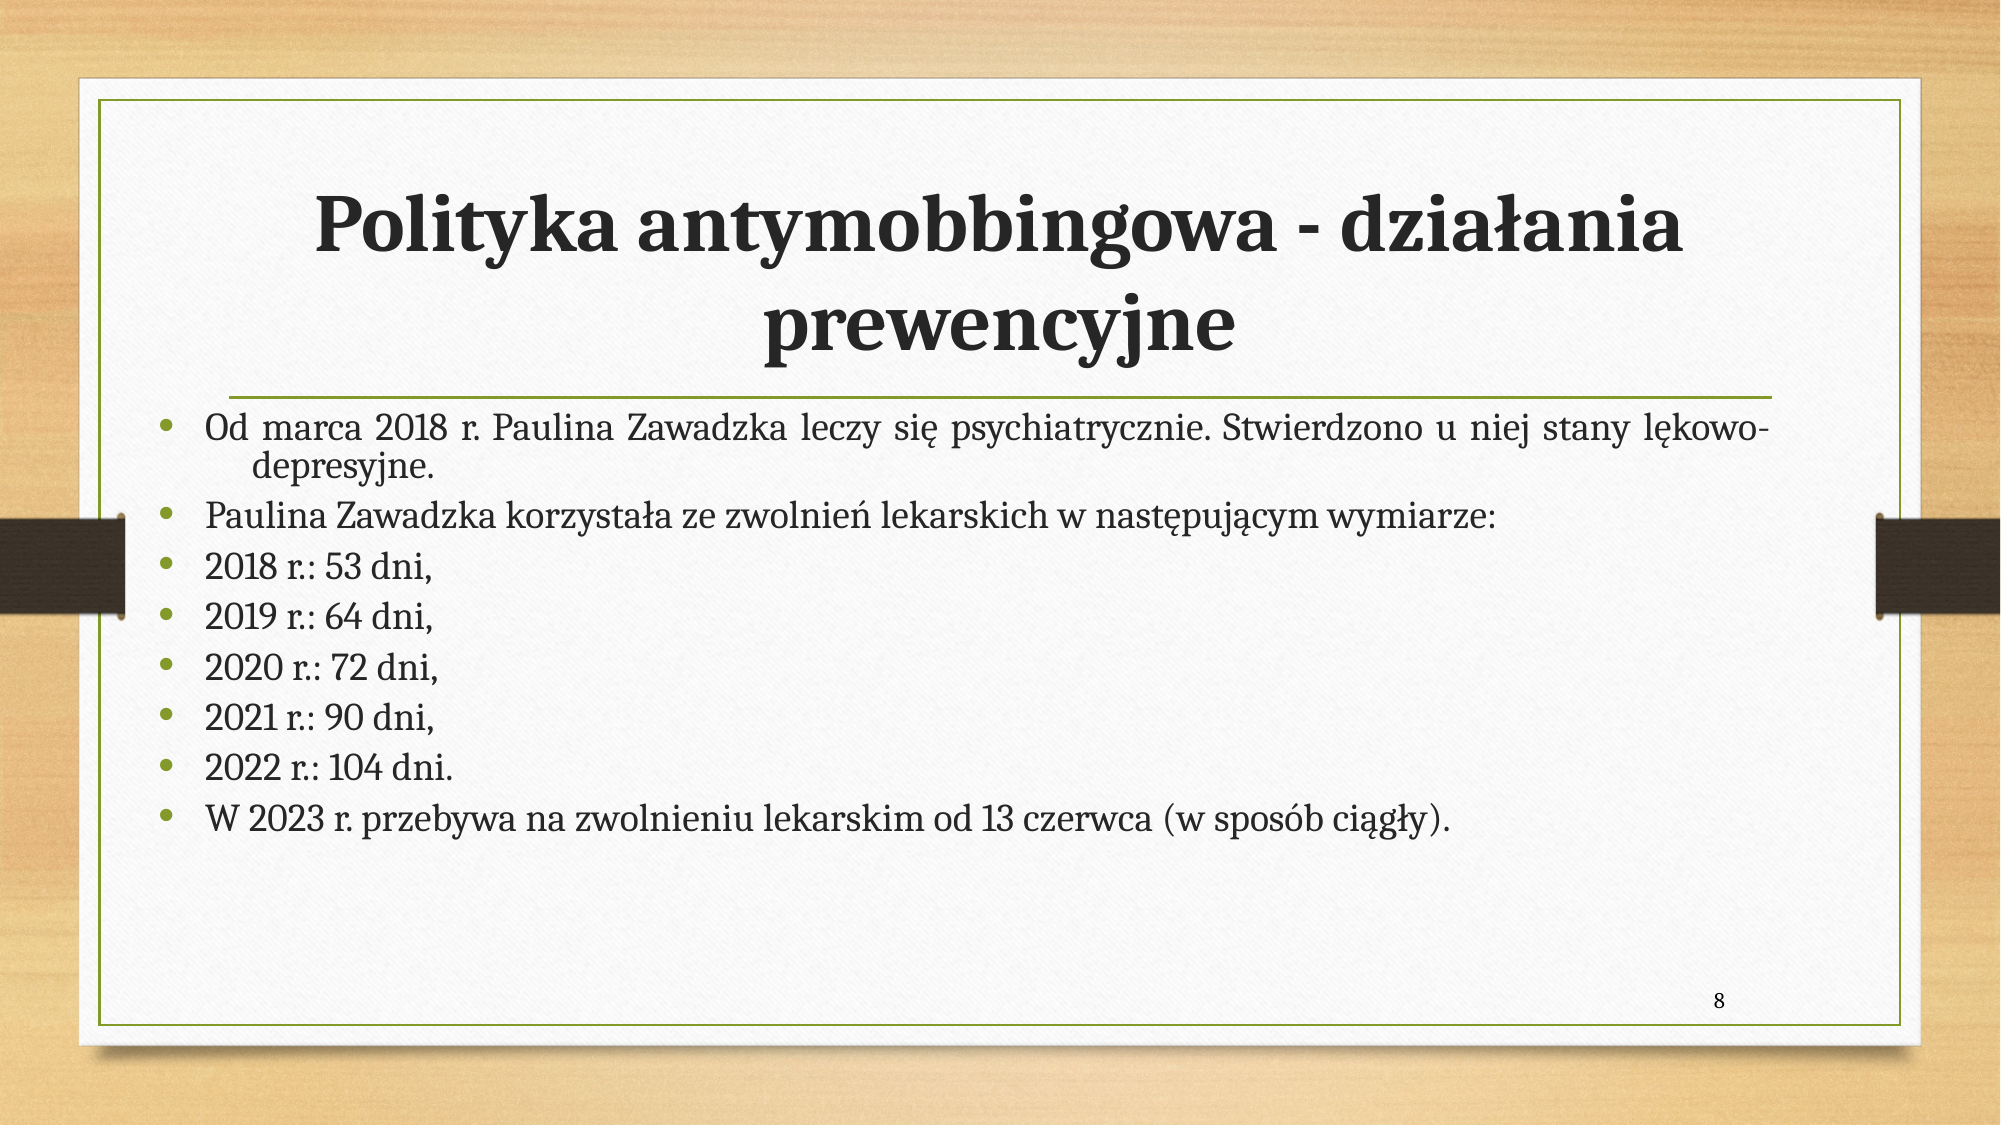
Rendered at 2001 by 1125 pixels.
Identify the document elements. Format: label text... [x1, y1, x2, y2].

title Polityka antymobbingowa - działania prewencyjne [212, 161, 1788, 376]
text_box [1698, 979, 1788, 1026]
list Od marca 2018 r. Paulina Zawadzka leczy się psychiatrycznie. Stwierdzono u niej stany lękowo-depresyjne. Paulina Zawadzka korzystała ze zwolnień lekarskich w następującym wymiarze: 2018 r.: 53 dni, 2019 r.: 64 dni, 2020 r.: 72 dni, 2021 r.: 90 dni, 2022 r.: 104 dni. W 2023 r. przebywa na zwolnieniu lekarskim od 13 czerwca (w sposób ciągły). [143, 402, 1788, 964]
